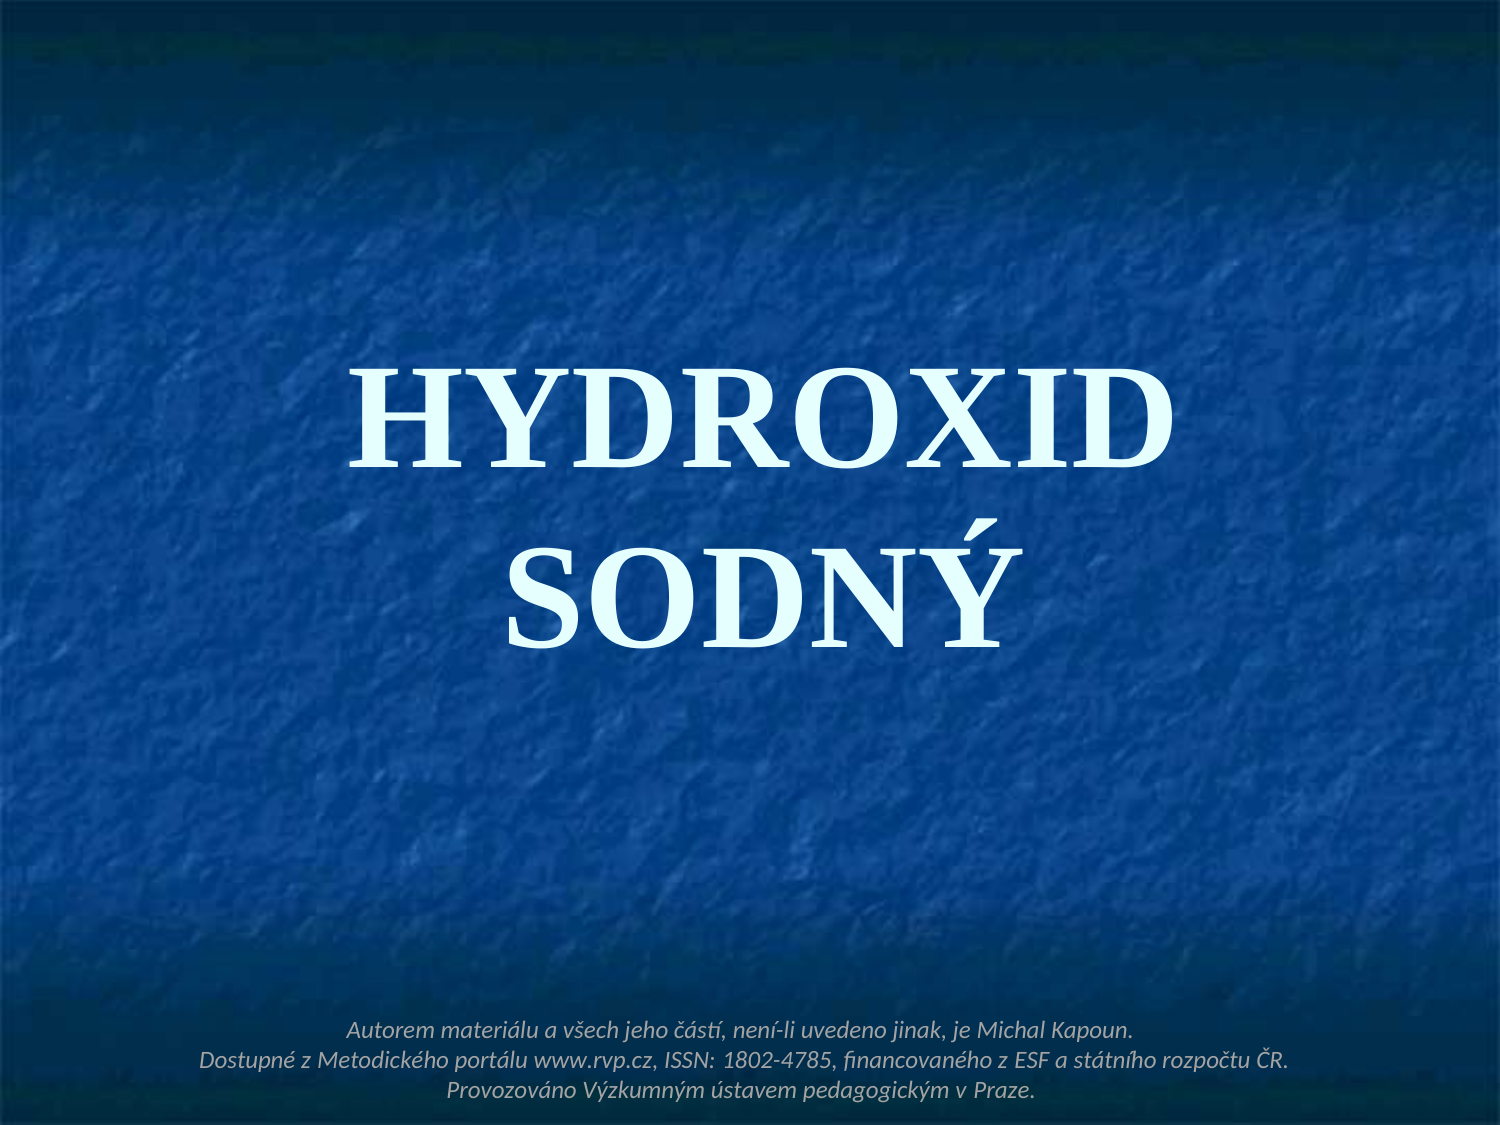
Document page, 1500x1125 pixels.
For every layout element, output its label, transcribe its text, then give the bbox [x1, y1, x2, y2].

picture [0, 0, 1500, 1125]
title HYDROXID SODNÝ [88, 310, 1439, 686]
text_box Autorem materiálu a všech jeho částí, není-li uvedeno jinak, je Michal Kapoun. Dostupné z Metodického portálu www.rvp.cz, ISSN: 1802-4785, financovaného z ESF a státního rozpočtu ČR. Provozováno Výzkumným ústavem pedagogickým v Praze. [147, 1011, 1341, 1106]
